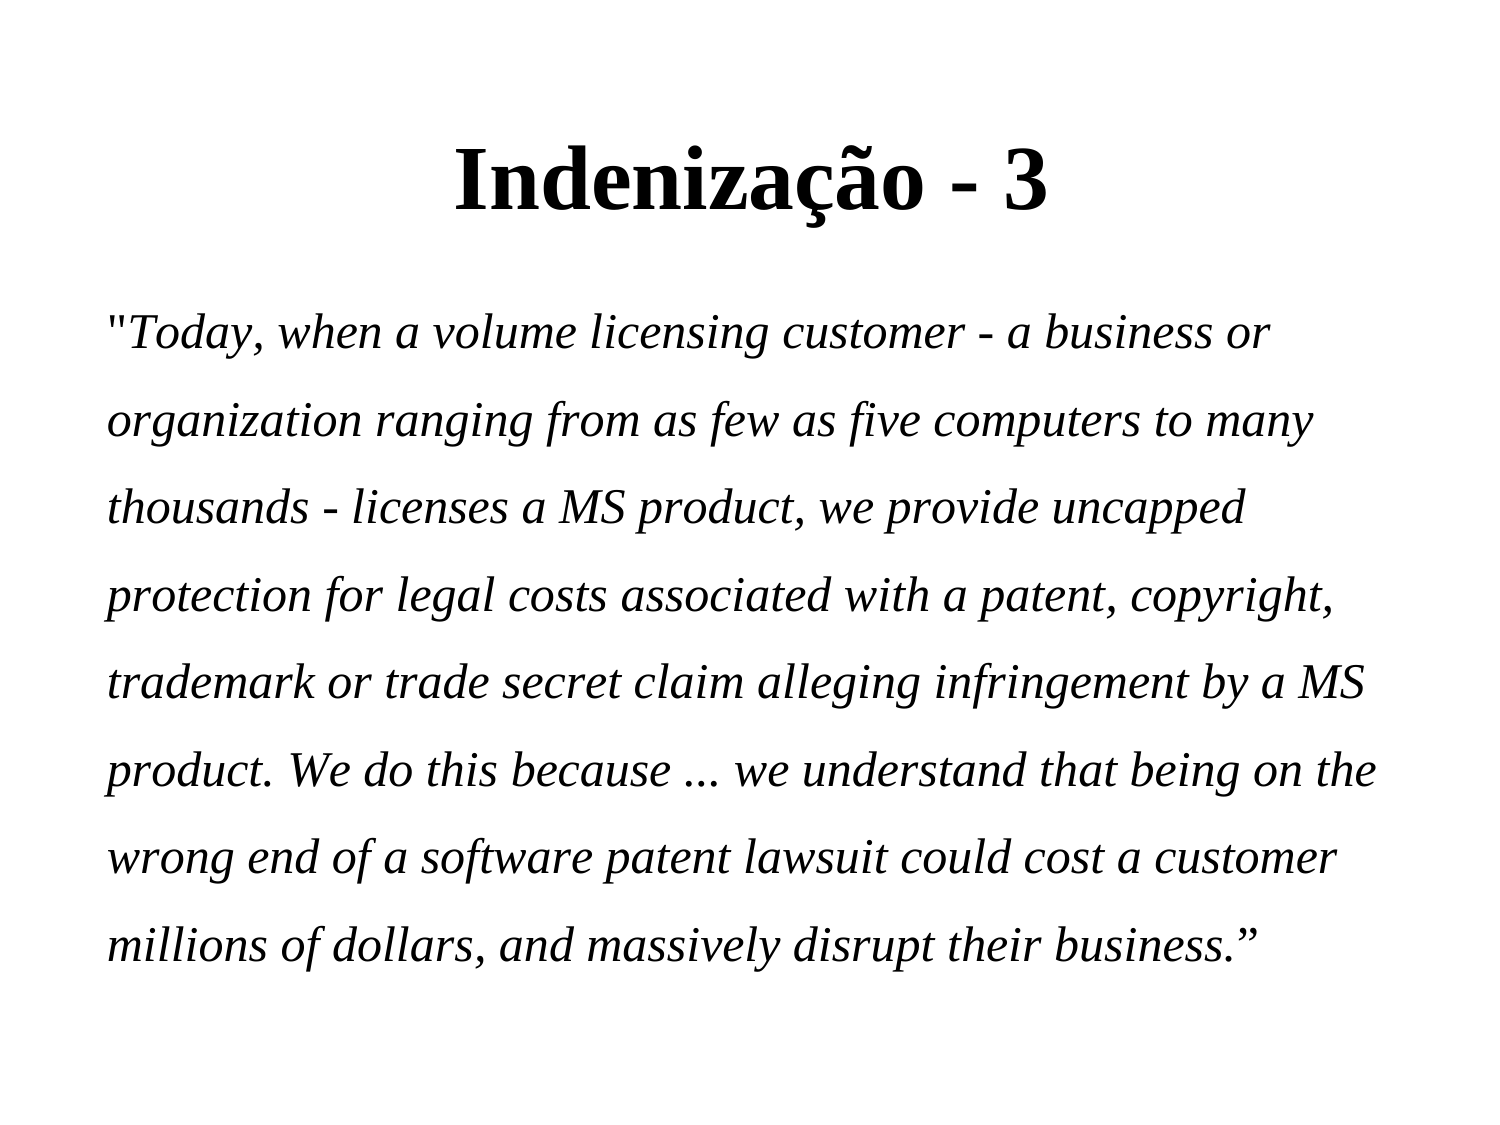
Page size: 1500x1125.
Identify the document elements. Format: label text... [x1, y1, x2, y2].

text_box "Today, when a volume licensing customer - a business or organization ranging from as few as five computers to many thousands - licenses a MS product, we provide uncapped protection for legal costs associated with a patent, copyright, trademark or trade secret claim alleging infringement by a MS product. We do this because ... we understand that being on the wrong end of a software patent lawsuit could cost a customer millions of dollars, and massively disrupt their business.” [91, 264, 1417, 1042]
title Indenização - 3 [87, 52, 1416, 307]
